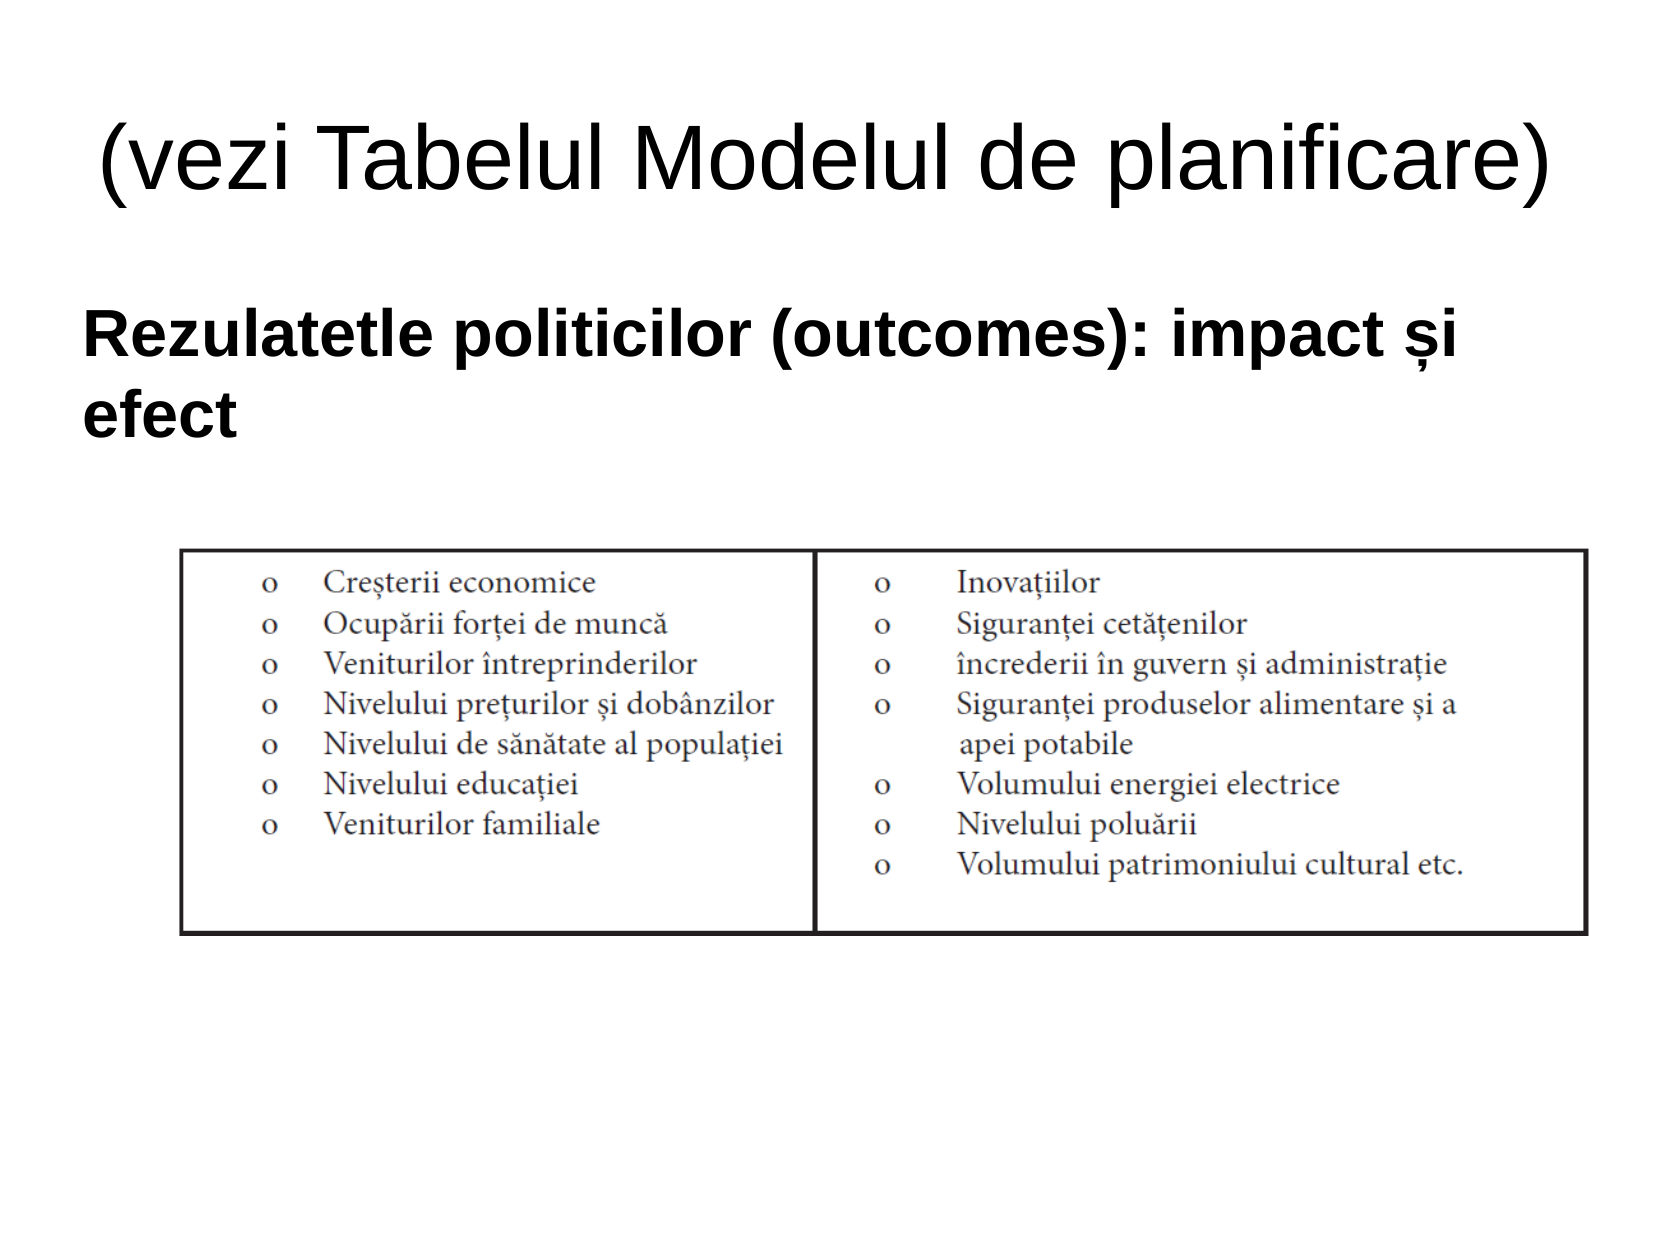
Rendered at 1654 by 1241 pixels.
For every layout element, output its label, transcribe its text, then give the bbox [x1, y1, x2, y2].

title (vezi Tabelul Modelul de planificare) [82, 49, 1571, 257]
list Rezulatetle politicilor (outcomes): impact și efect [82, 290, 1571, 1010]
picture [177, 540, 1595, 936]
